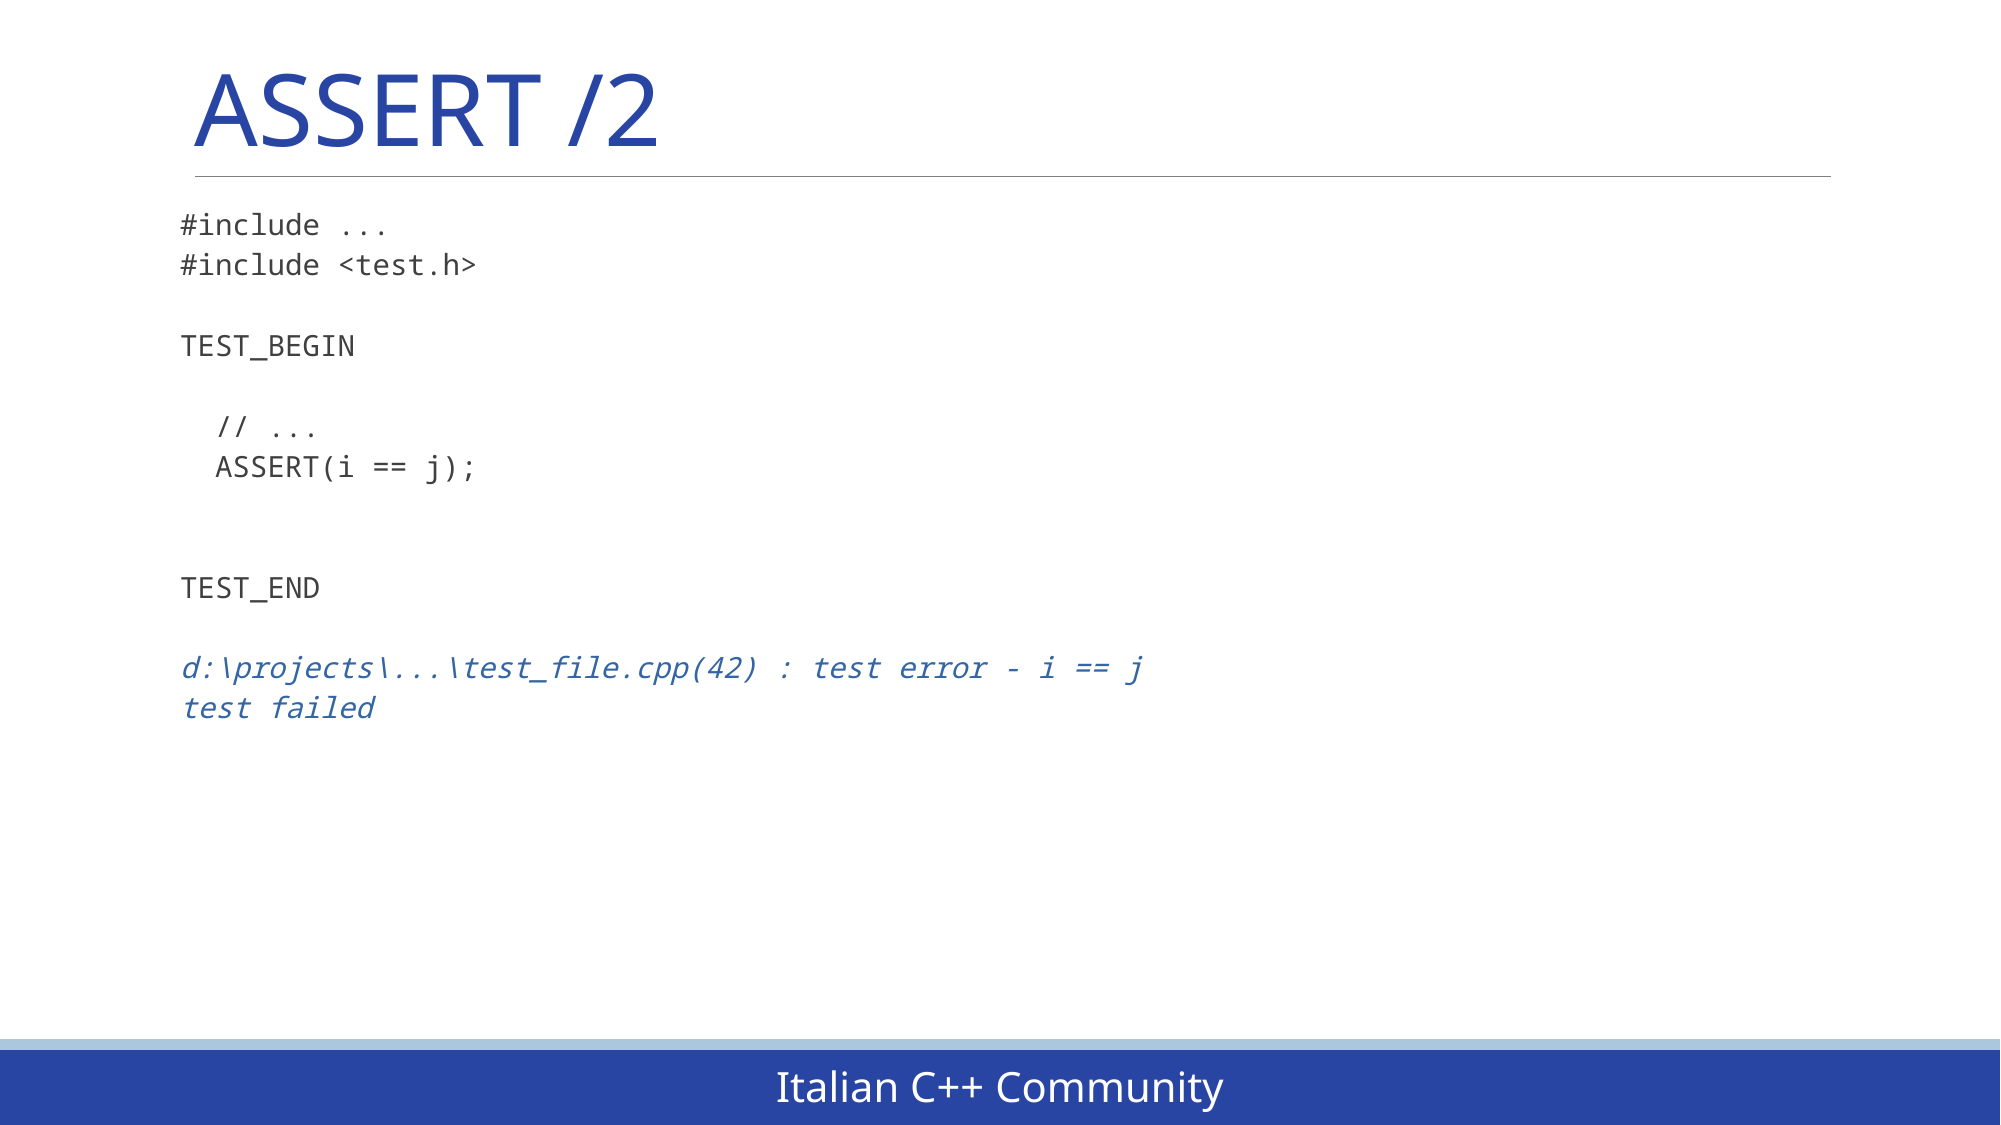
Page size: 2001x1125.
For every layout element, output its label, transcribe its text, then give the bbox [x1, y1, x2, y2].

title ASSERT /2 [179, 2, 1830, 175]
list #include ... #include <test.h> TEST_BEGIN // ... ASSERT(i == j); TEST_END d:\projects\...\test_file.cpp(42) : test error - i == j test failed [179, 202, 1830, 1011]
